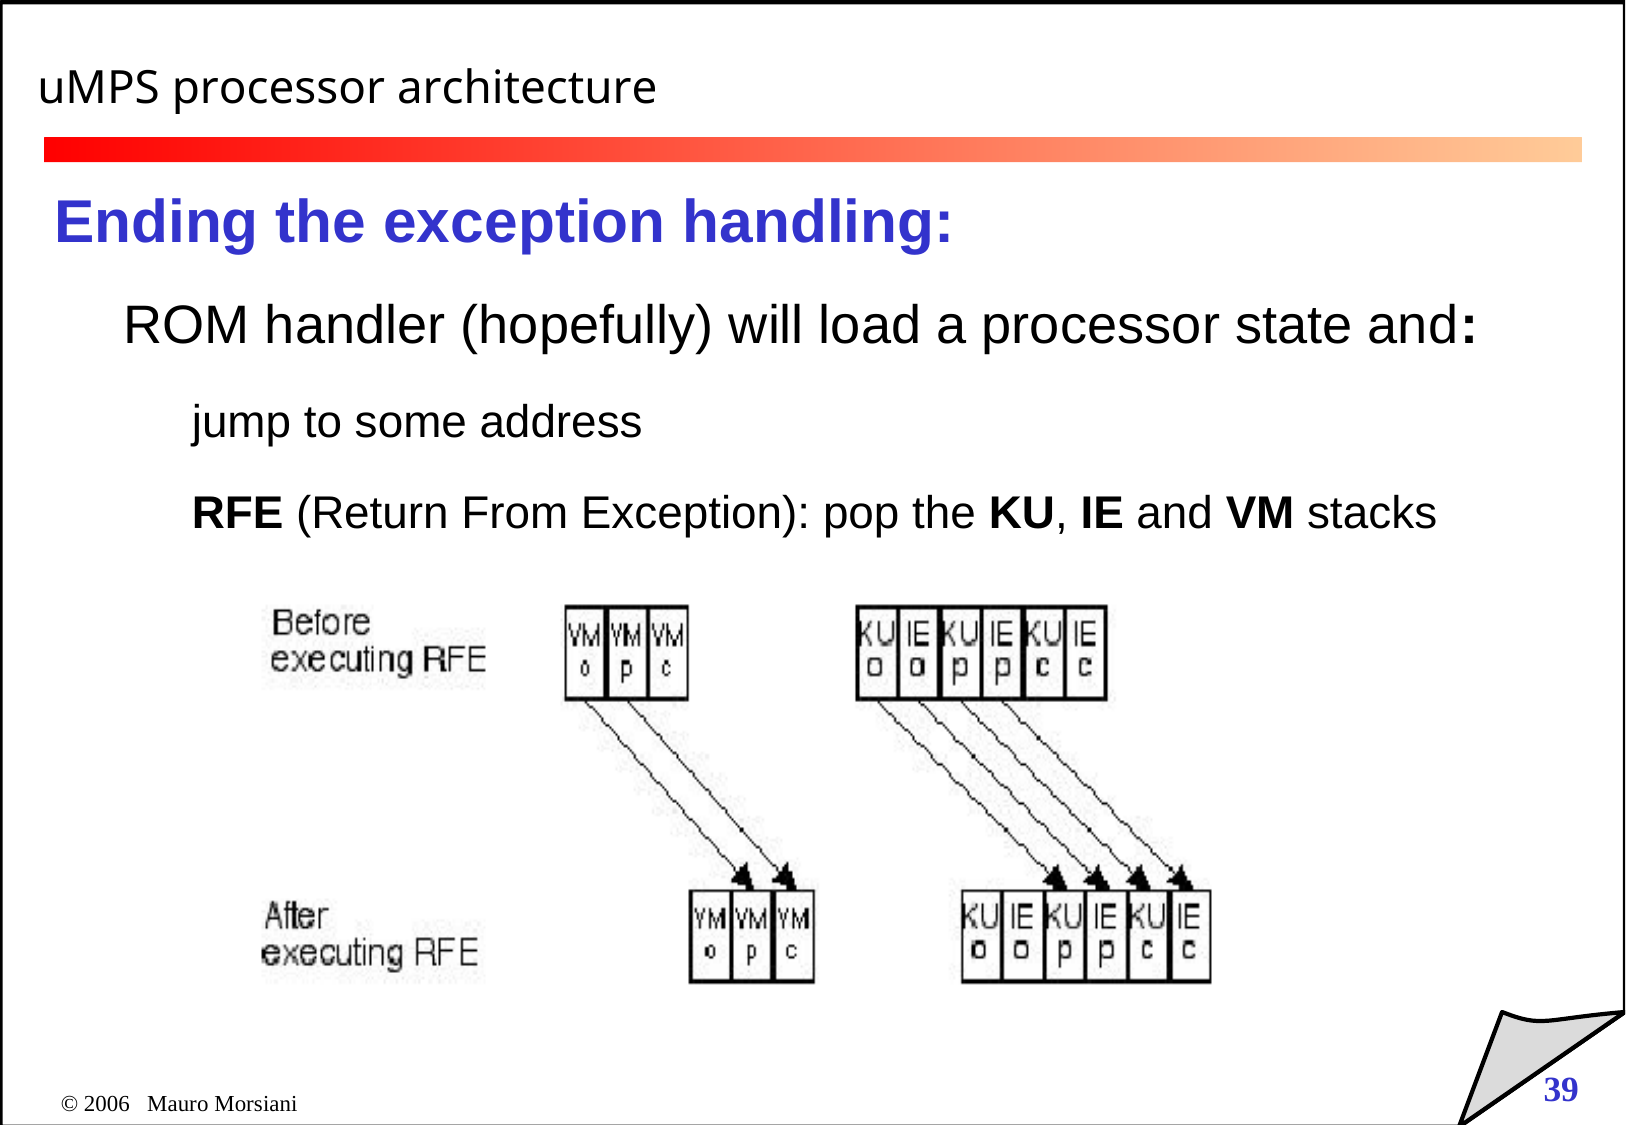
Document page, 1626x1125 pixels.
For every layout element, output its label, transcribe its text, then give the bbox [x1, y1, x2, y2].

title uMPS processor architecture [37, 44, 1587, 130]
list Ending the exception handling: ROM handler (hopefully) will load a processor state and: jump to some address RFE (Return From Exception): pop the KU, IE and VM stacks [54, 187, 1568, 739]
picture [254, 594, 1218, 990]
